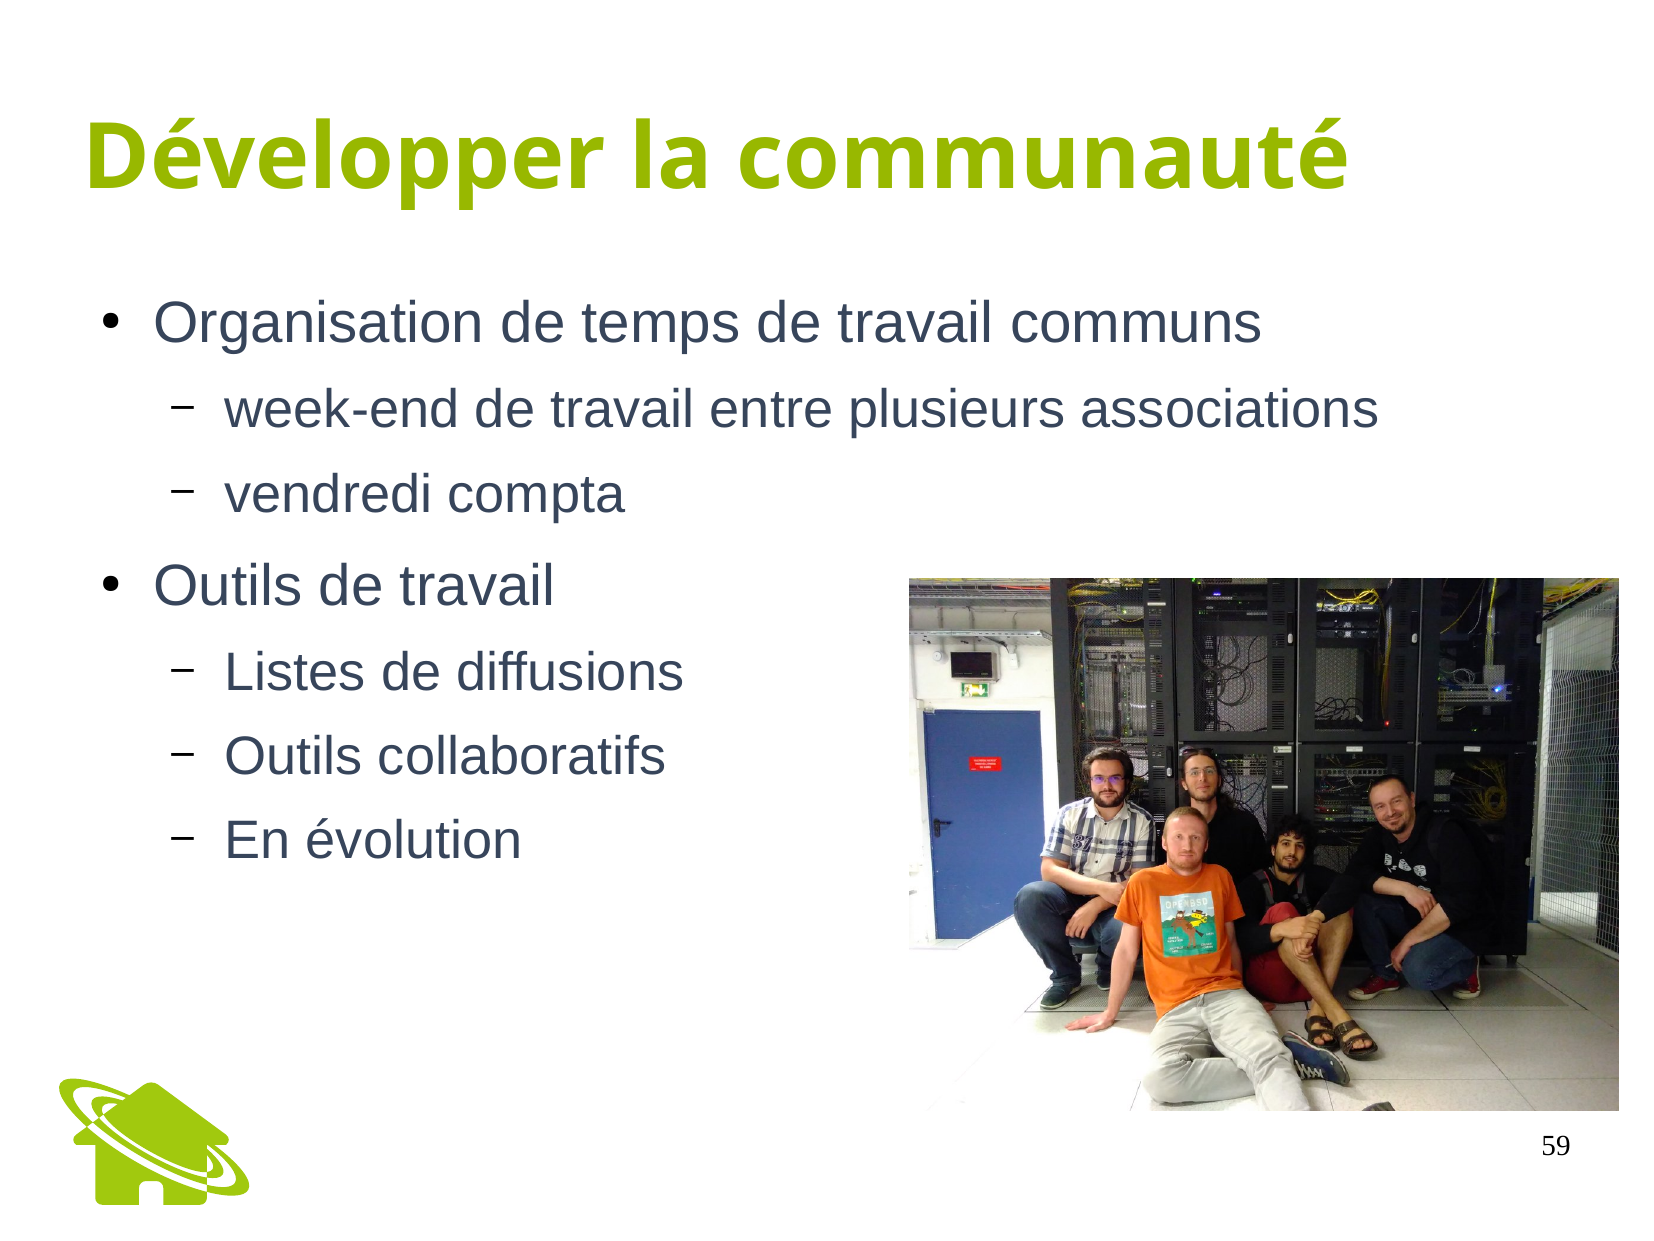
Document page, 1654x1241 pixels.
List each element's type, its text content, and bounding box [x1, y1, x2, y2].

list Organisation de temps de travail communs week-end de travail entre plusieurs associations vendredi compta Outils de travail Listes de diffusions Outils collaboratifs En évolution [82, 290, 1571, 1010]
title Développer la communauté [82, 49, 1571, 257]
picture [909, 578, 1619, 1111]
